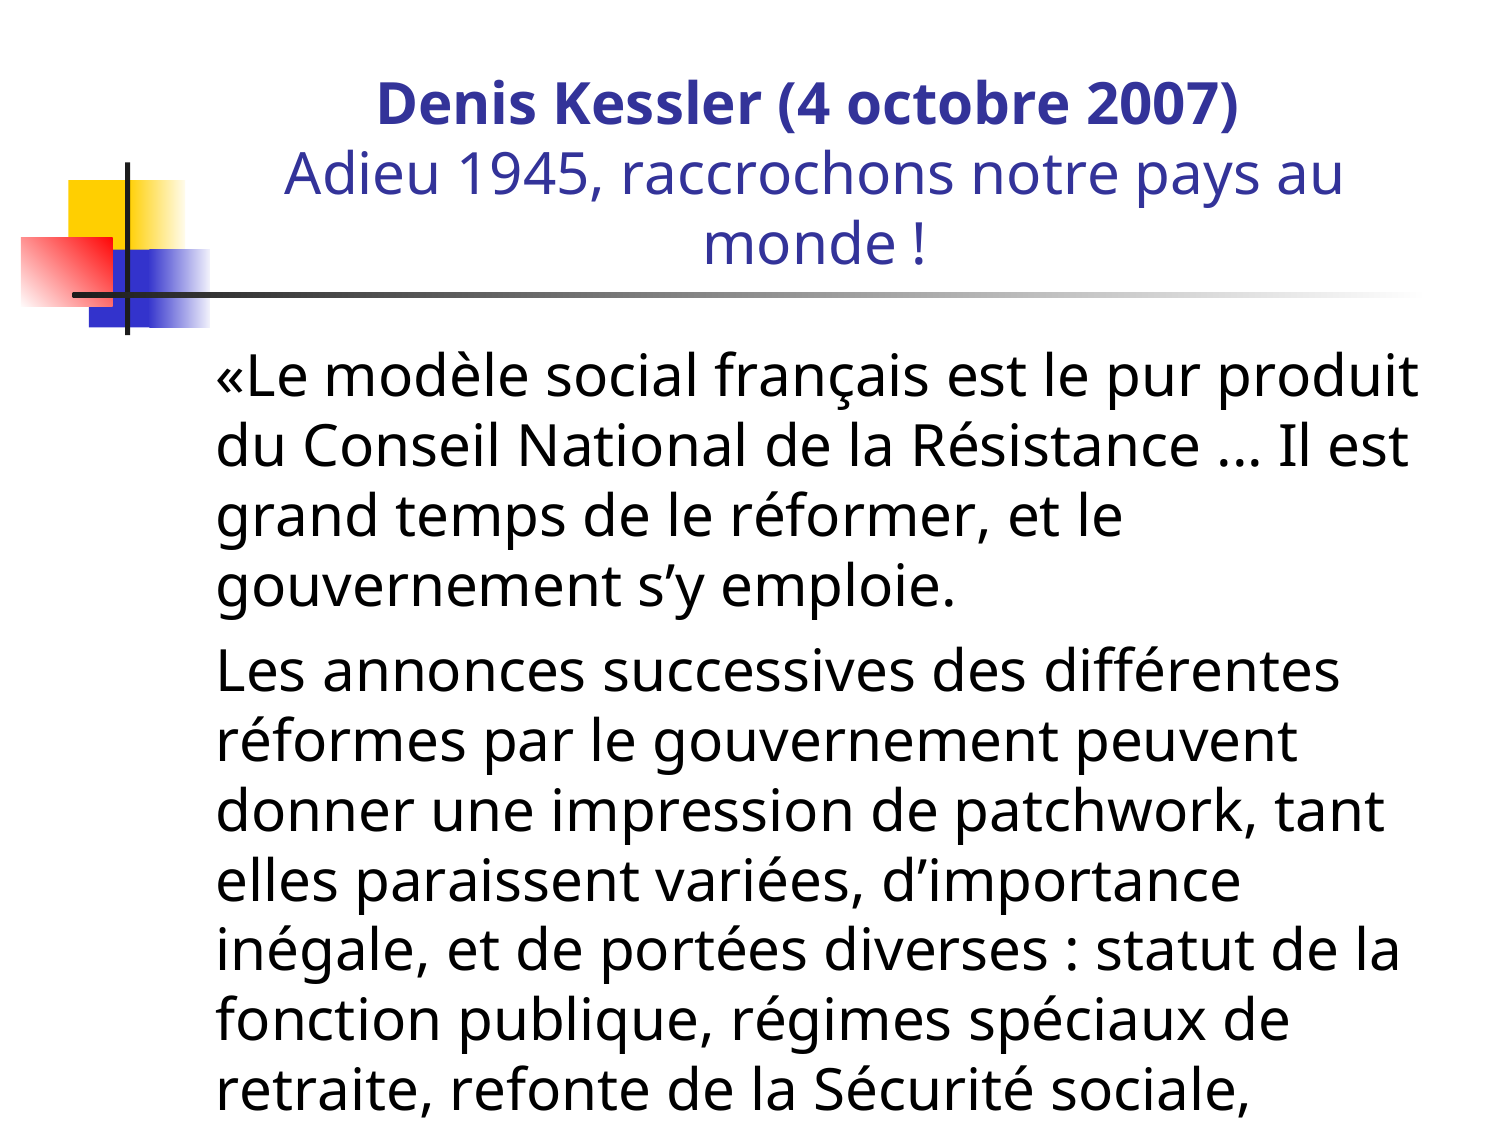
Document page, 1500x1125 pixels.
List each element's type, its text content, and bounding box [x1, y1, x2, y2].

text_box Denis Kessler (4 octobre 2007) Adieu 1945, raccrochons notre pays au monde ! [153, 59, 1477, 260]
text_box «Le modèle social français est le pur produit du Conseil National de la Résistance ... Il est grand temps de le réformer, et le gouvernement s’y emploie. Les annonces successives des différentes réformes par le gouvernement peuvent donner une impression de patchwork, tant elles paraissent variées, d’importance inégale, et de portées diverses : statut de la fonction publique, régimes spéciaux de retraite, refonte de la Sécurité sociale, paritarisme ... [200, 330, 1476, 1006]
